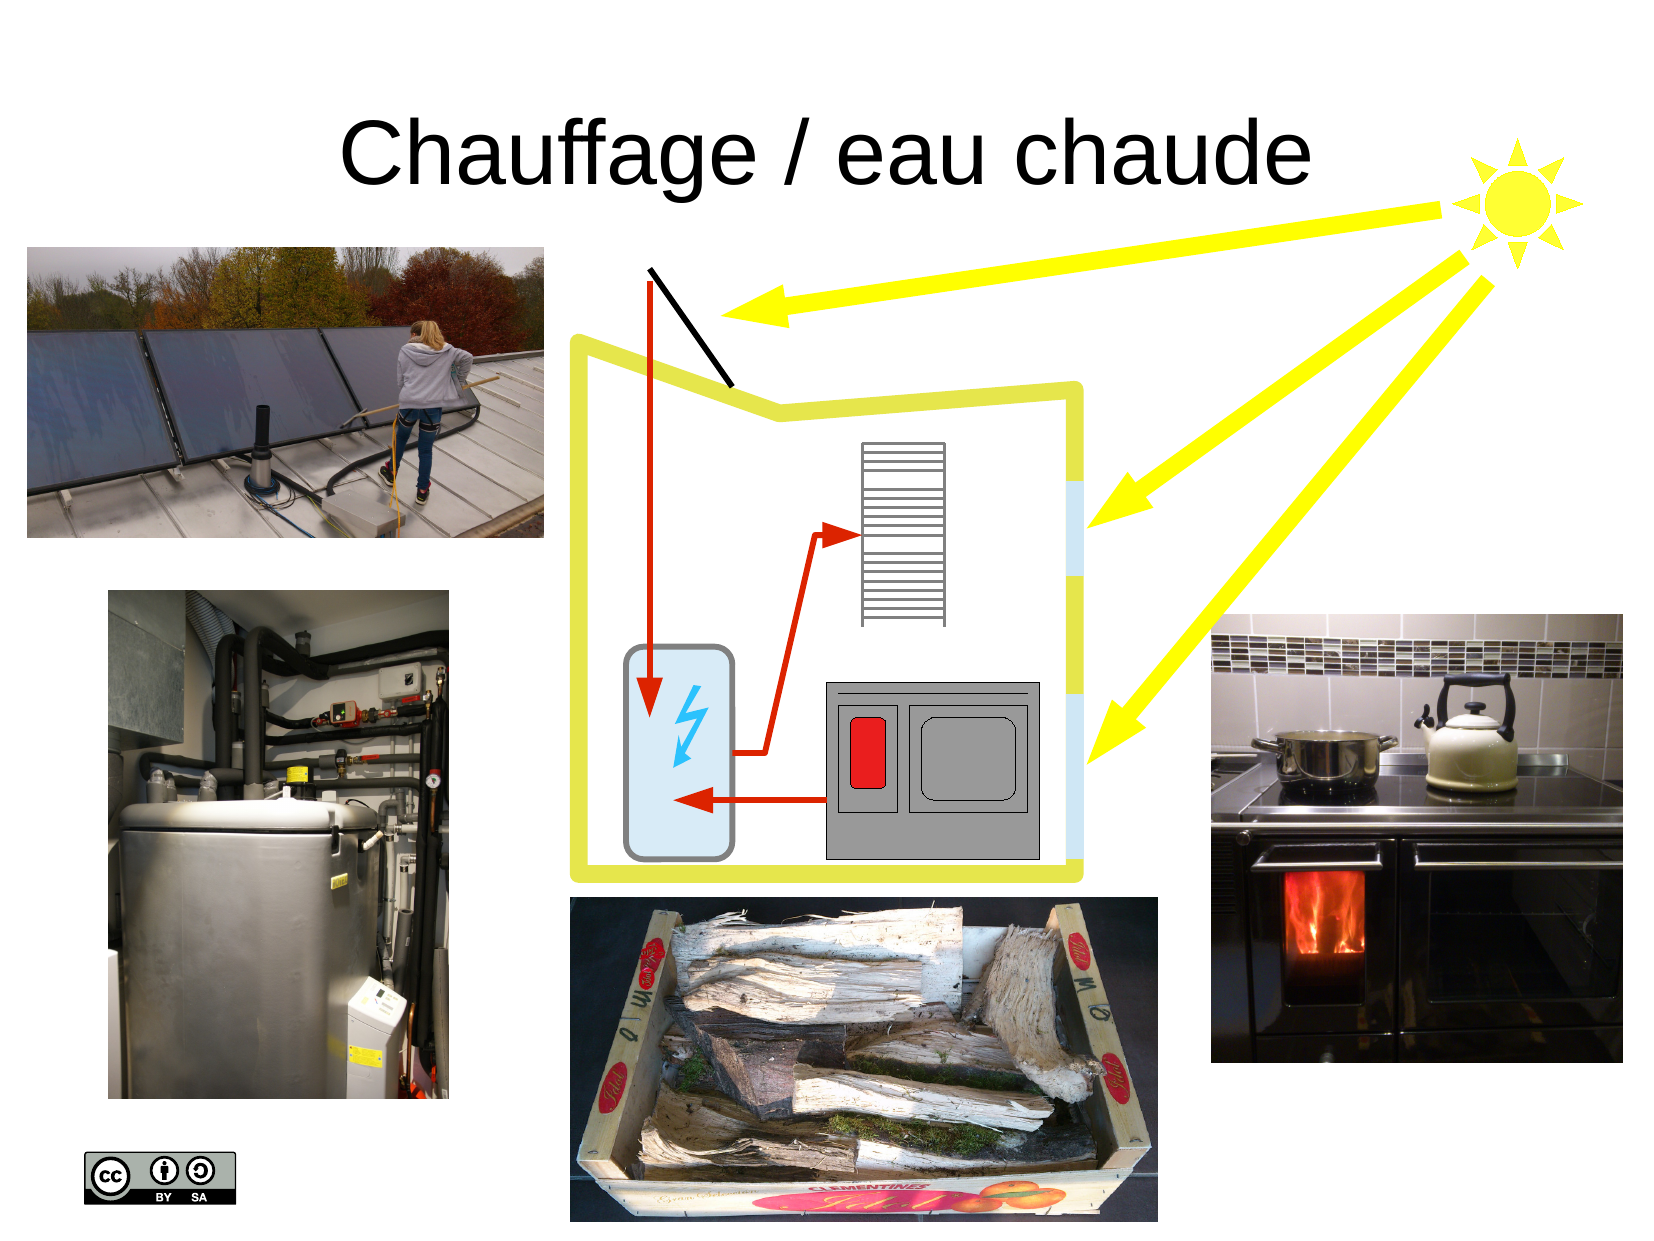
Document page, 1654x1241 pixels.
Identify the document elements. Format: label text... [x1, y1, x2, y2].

title Chauffage / eau chaude [82, 49, 1571, 257]
picture [108, 590, 449, 1099]
picture [570, 897, 1158, 1222]
text_box [1471, 224, 1498, 250]
picture [1211, 614, 1623, 1063]
text_box [1538, 157, 1564, 184]
text_box [1471, 157, 1498, 184]
text_box [1452, 194, 1480, 214]
text_box [1508, 242, 1528, 269]
text_box [1485, 171, 1551, 237]
text_box [1556, 194, 1583, 214]
picture [27, 247, 544, 538]
text_box [625, 646, 733, 860]
text_box [826, 682, 1040, 860]
text_box [1508, 138, 1528, 166]
text_box [1538, 224, 1564, 250]
